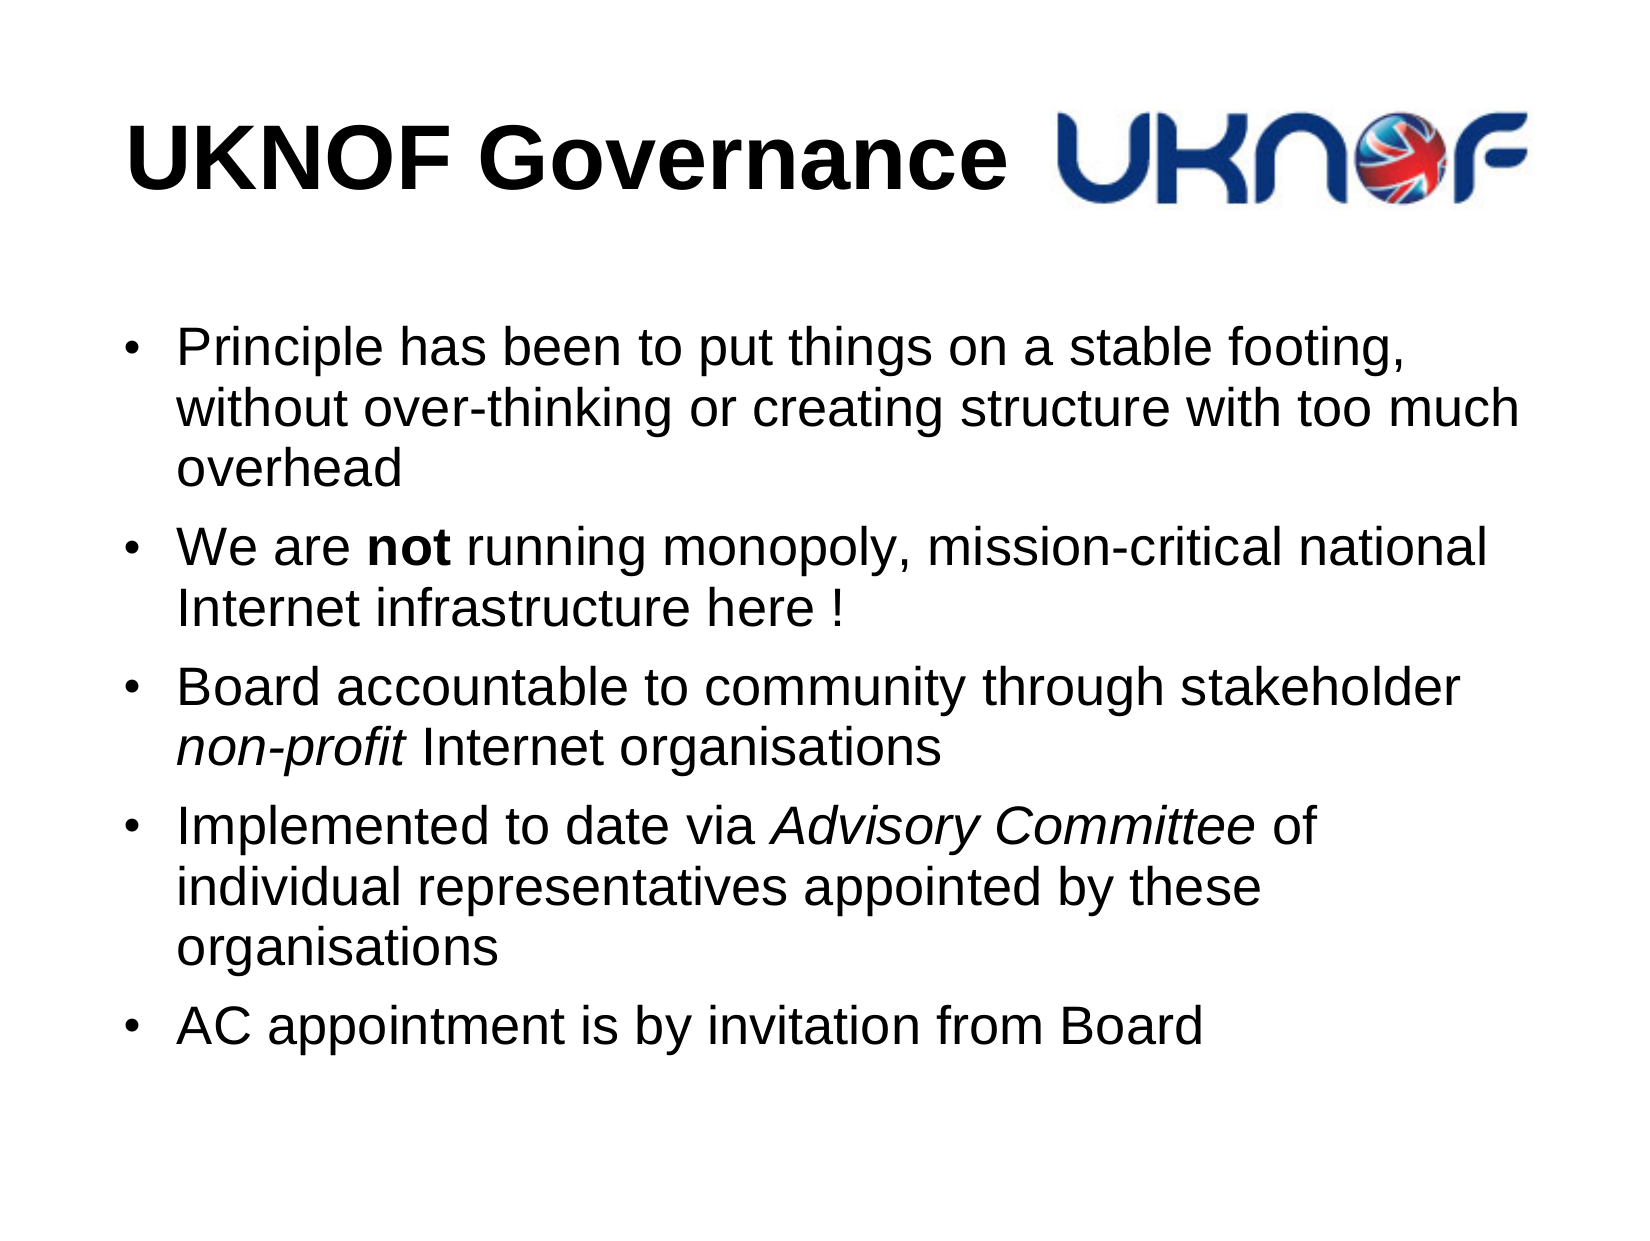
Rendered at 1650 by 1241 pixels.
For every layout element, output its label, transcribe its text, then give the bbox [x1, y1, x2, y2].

picture [1050, 93, 1536, 225]
list Principle has been to put things on a stable footing, without over-thinking or creating structure with too much overhead We are not running monopoly, mission-critical national Internet infrastructure here ! Board accountable to community through stakeholder non-profit Internet organisations Implemented to date via Advisory Committee of individual representatives appointed by these organisations AC appointment is by invitation from Board [122, 316, 1524, 1132]
title UKNOF Governance [123, 37, 1013, 279]
